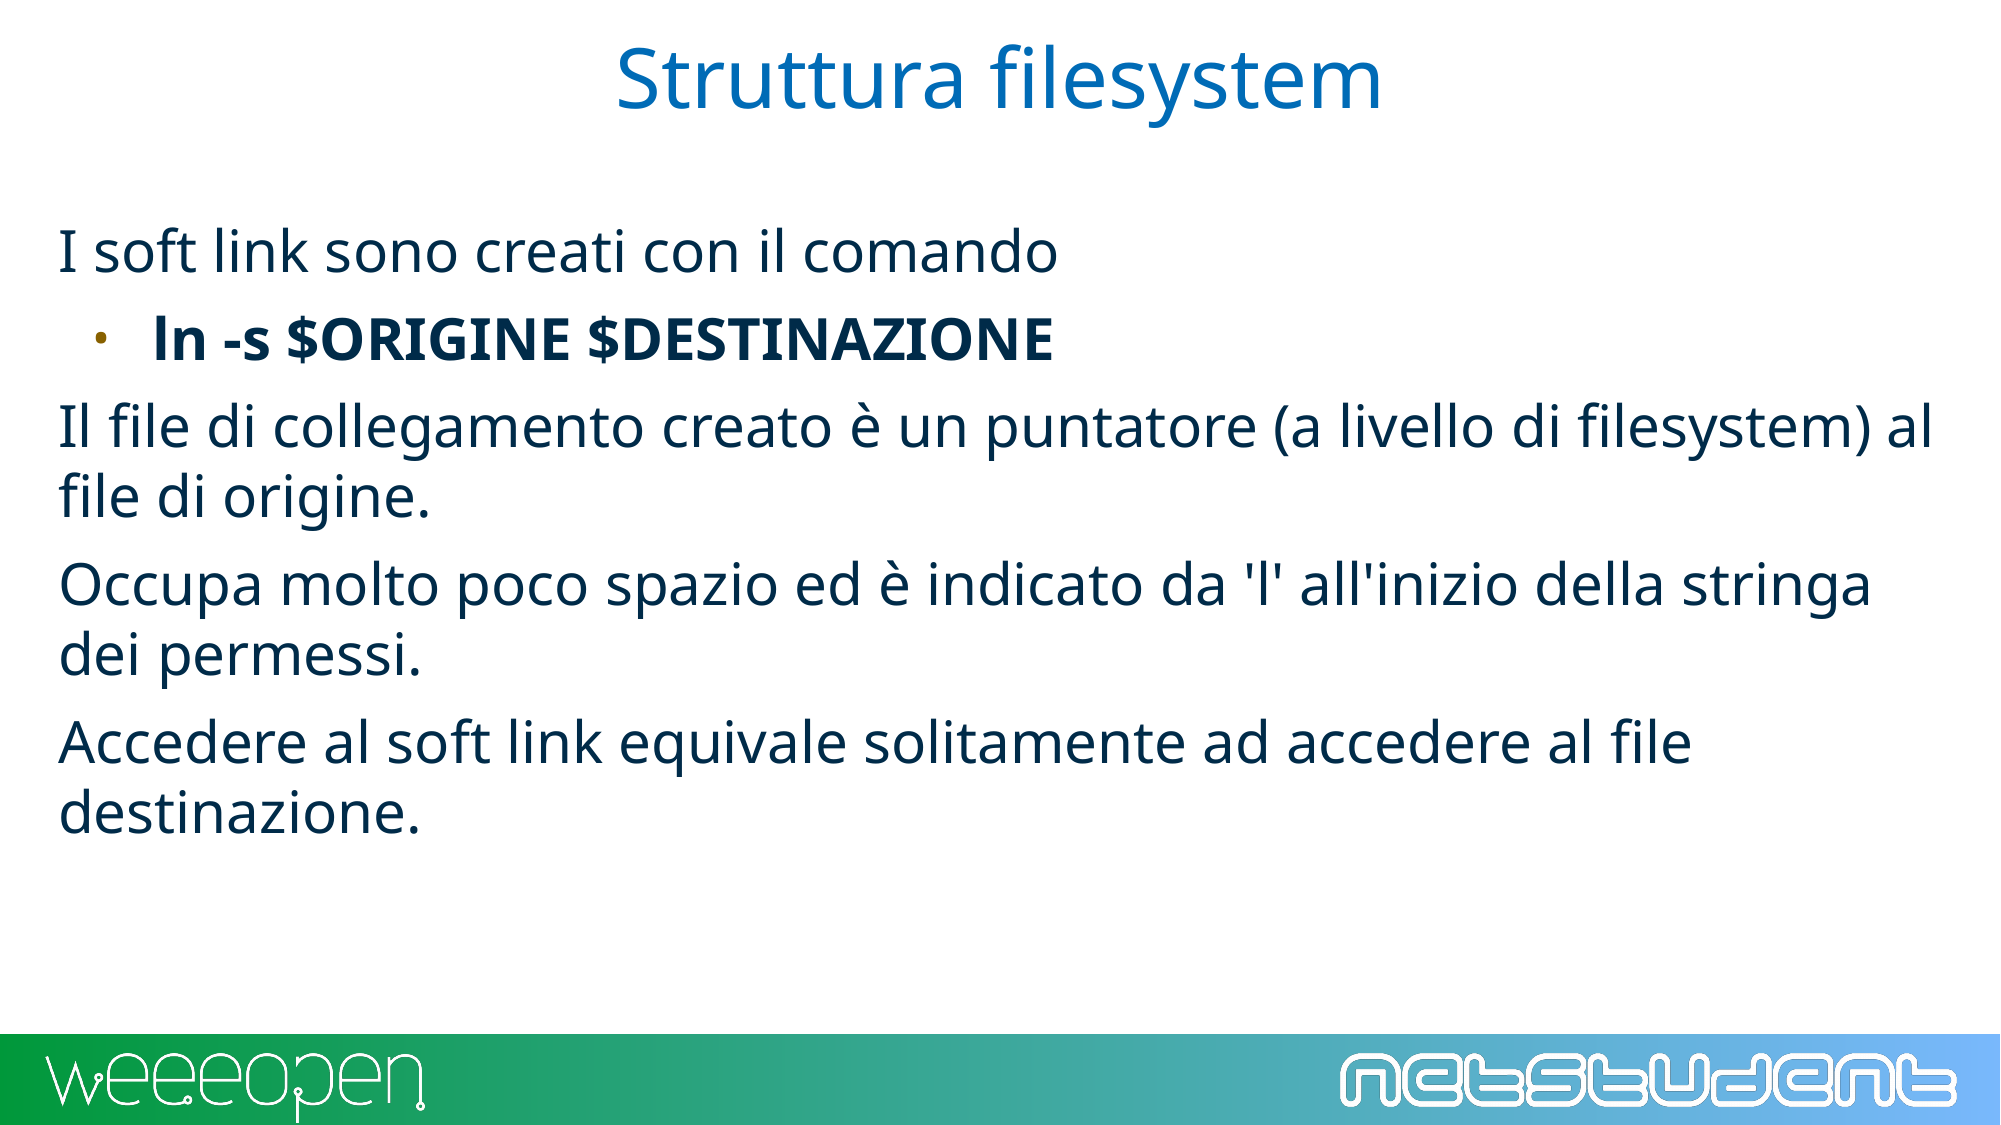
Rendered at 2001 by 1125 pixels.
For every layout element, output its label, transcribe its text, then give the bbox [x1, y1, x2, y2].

title Struttura filesystem [43, 29, 1959, 206]
picture [1340, 1053, 1957, 1107]
picture [45, 1053, 425, 1123]
list I soft link sono creati con il comando ln -s $ORIGINE $DESTINAZIONE Il file di collegamento creato è un puntatore (a livello di filesystem) al file di origine. Occupa molto poco spazio ed è indicato da 'l' all'inizio della stringa dei permessi. Accedere al soft link equivale solitamente ad accedere al file destinazione. [43, 206, 1959, 922]
